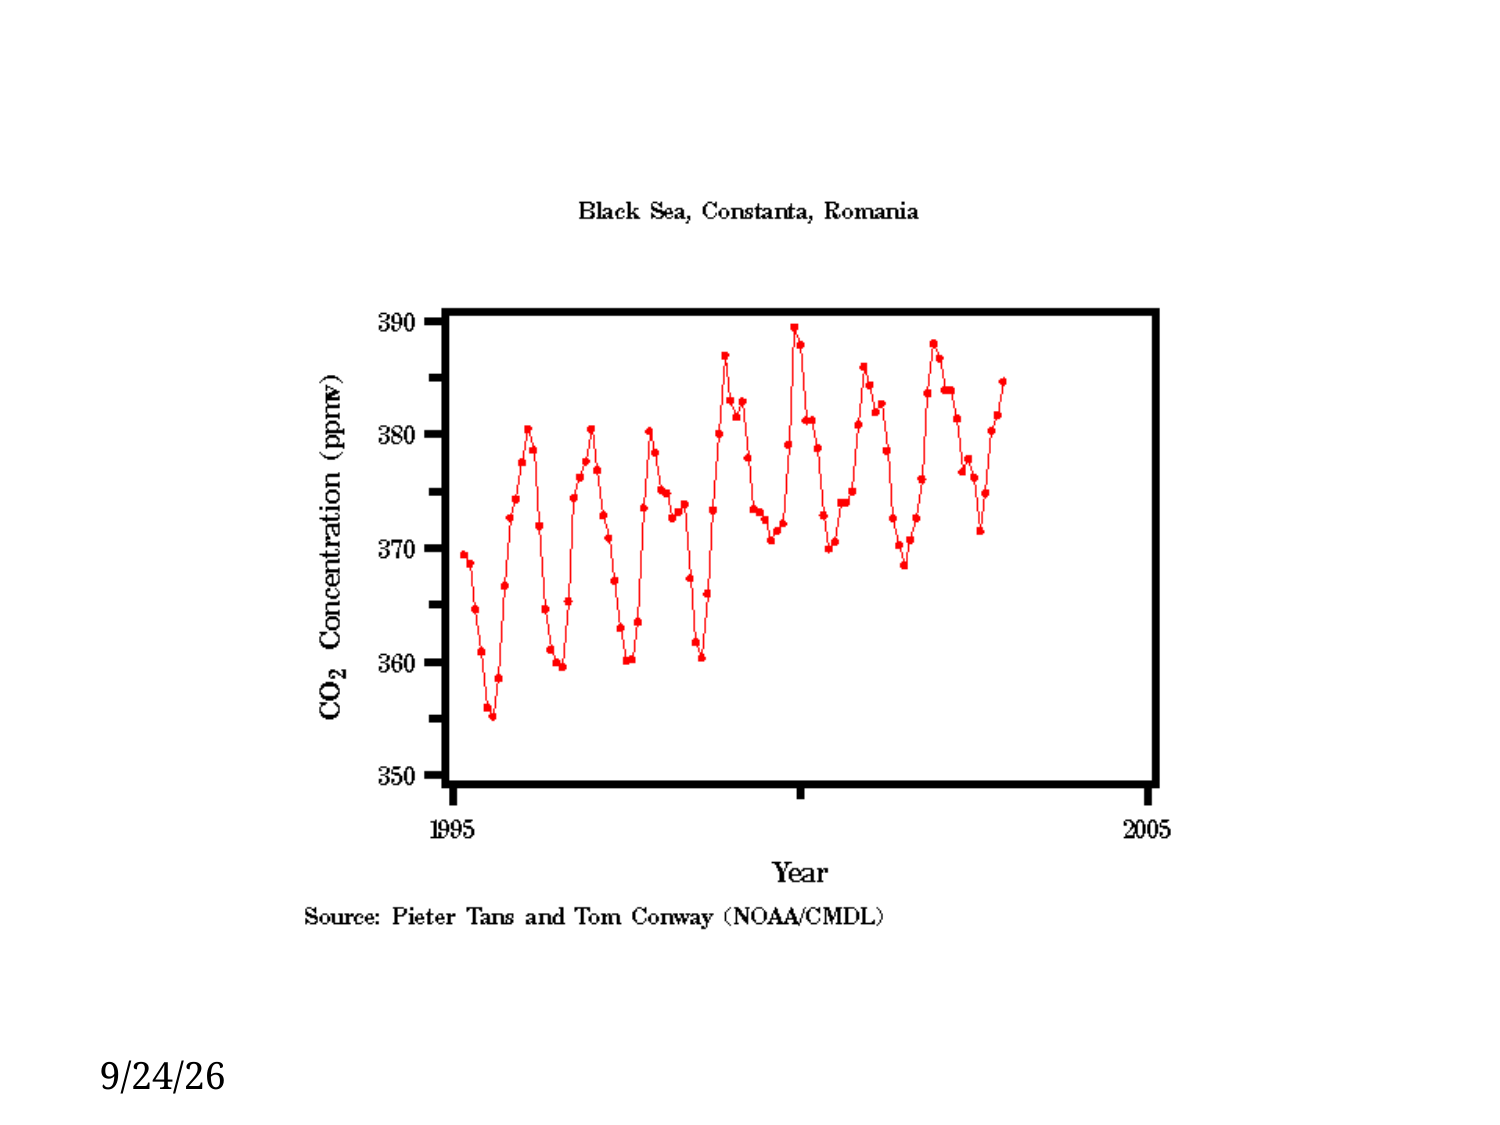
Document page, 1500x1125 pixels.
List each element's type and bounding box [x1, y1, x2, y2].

picture [304, 191, 1196, 934]
